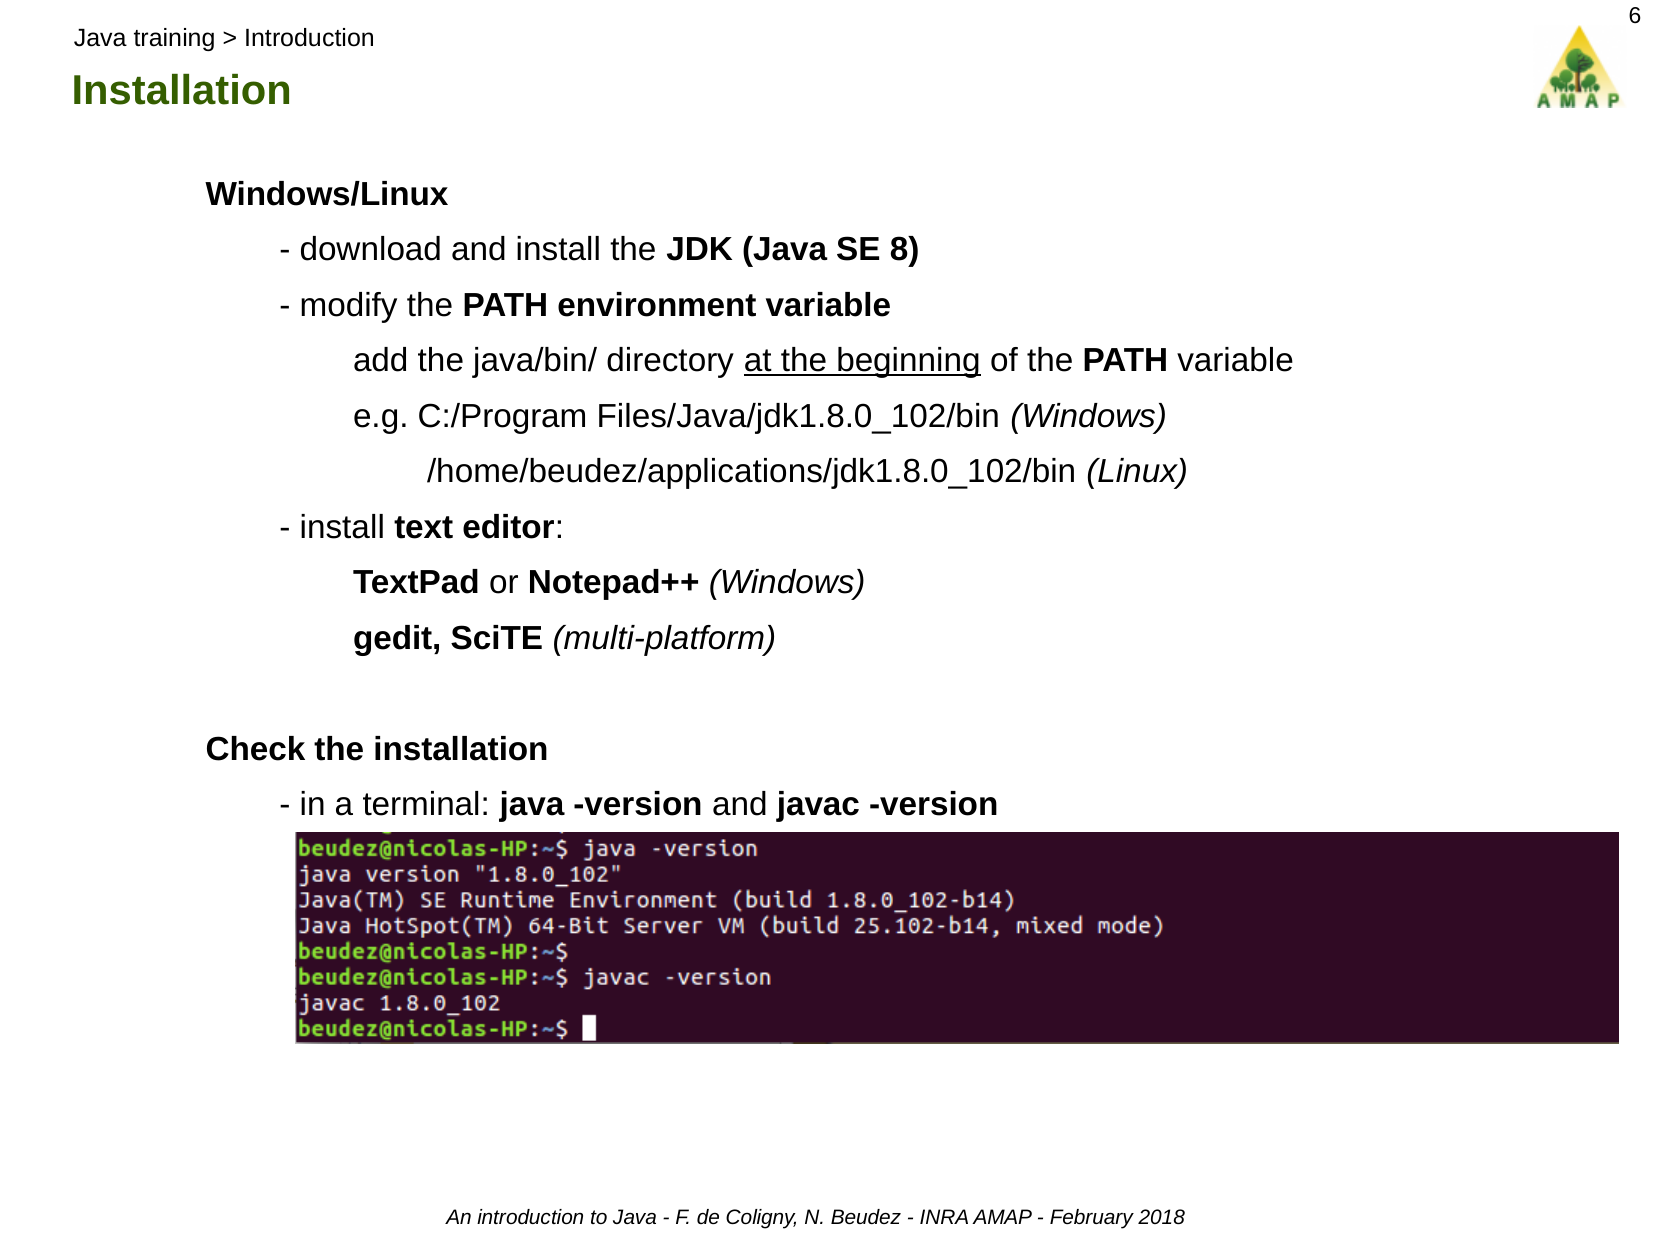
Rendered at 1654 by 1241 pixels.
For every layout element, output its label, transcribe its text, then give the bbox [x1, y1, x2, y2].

text_box Java training > Introduction [59, 16, 1004, 60]
picture [1533, 25, 1627, 108]
text_box Windows/Linux - download and install the JDK (Java SE 8) - modify the PATH environment variable add the java/bin/ directory at the beginning of the PATH variable e.g. C:/Program Files/Java/jdk1.8.0_102/bin (Windows) /home/beudez/applications/jdk1.8.0_102/bin (Linux) - install text editor: TextPad or Notepad++ (Windows) gedit, SciTE (multi-platform) Check the installation - in a terminal: java -version and javac -version [190, 149, 1632, 812]
picture [295, 832, 1619, 1044]
text_box Installation [56, 59, 1120, 121]
